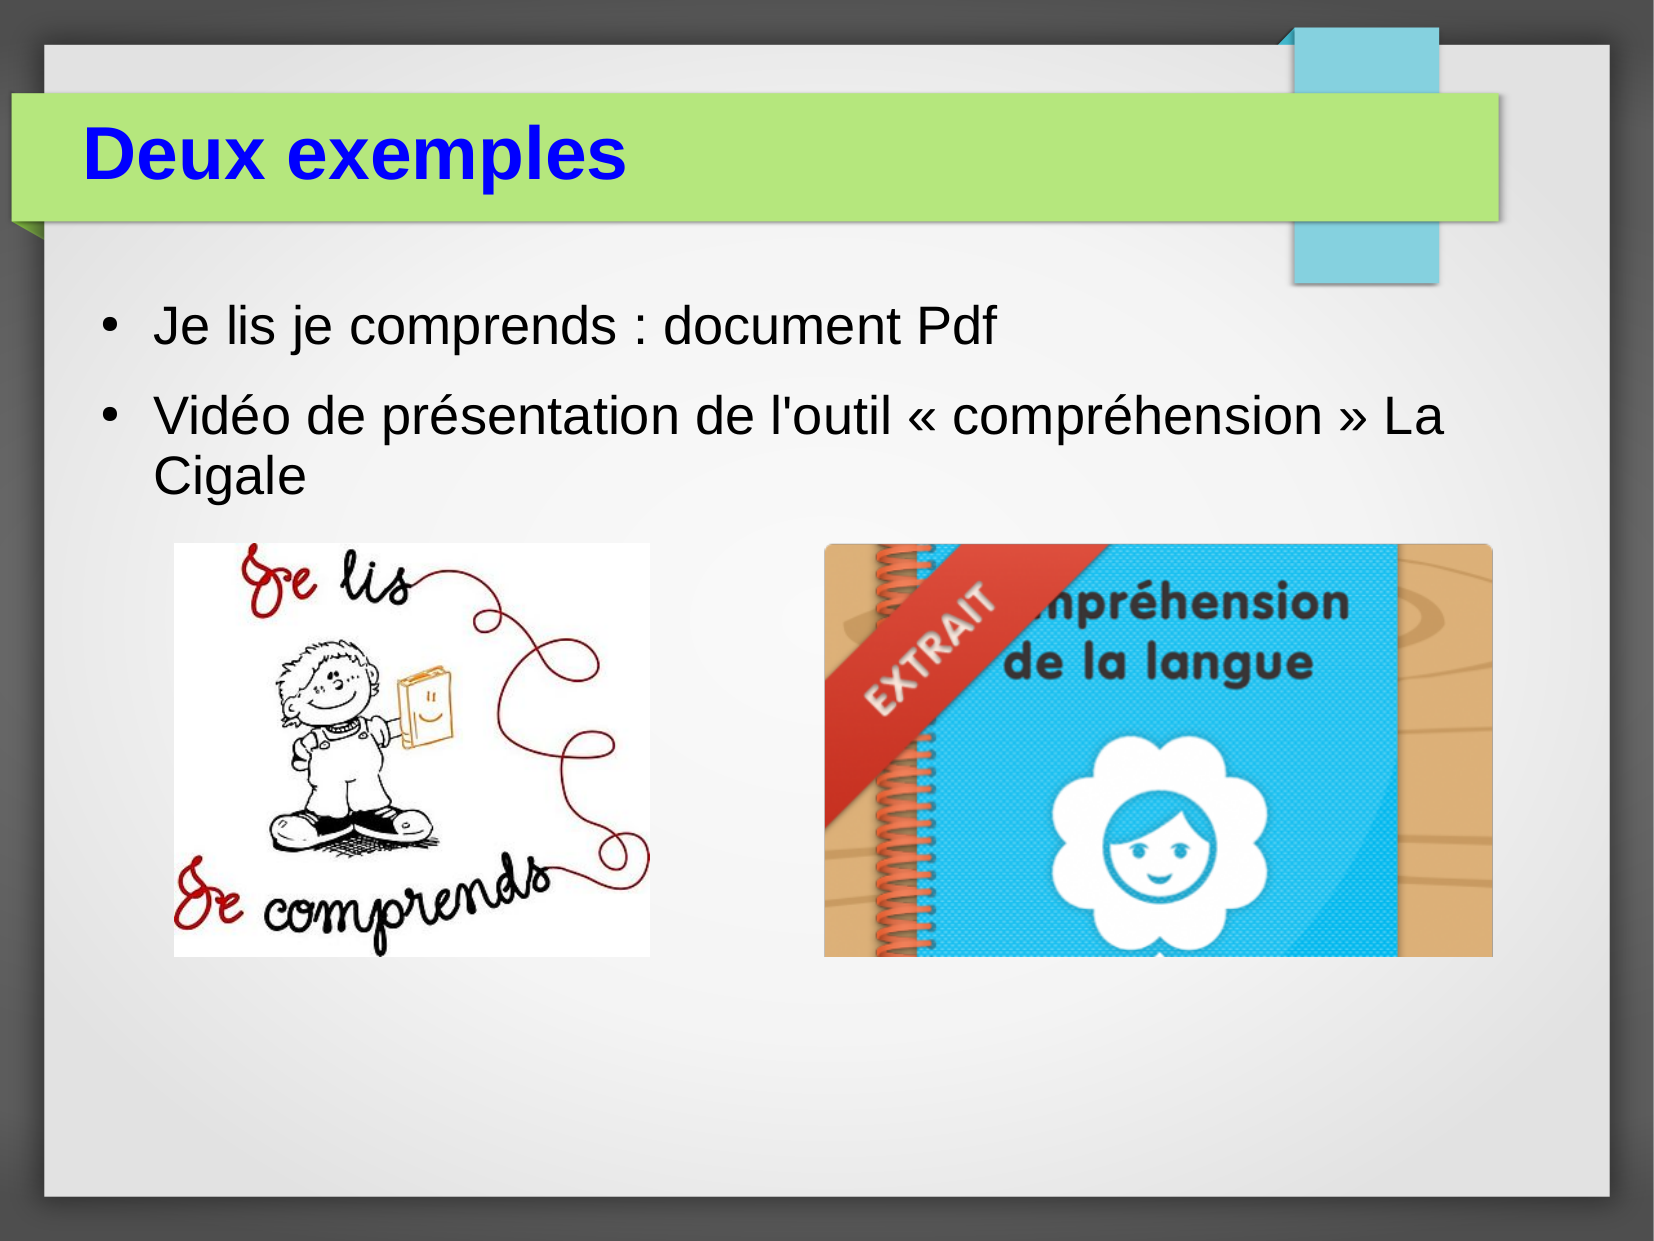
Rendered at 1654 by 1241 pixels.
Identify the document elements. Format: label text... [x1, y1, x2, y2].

title Deux exemples [82, 94, 1264, 213]
list Je lis je comprends : document Pdf Vidéo de présentation de l'outil « compréhension » La Cigale [82, 295, 1571, 1015]
picture [0, 0, 1654, 1241]
